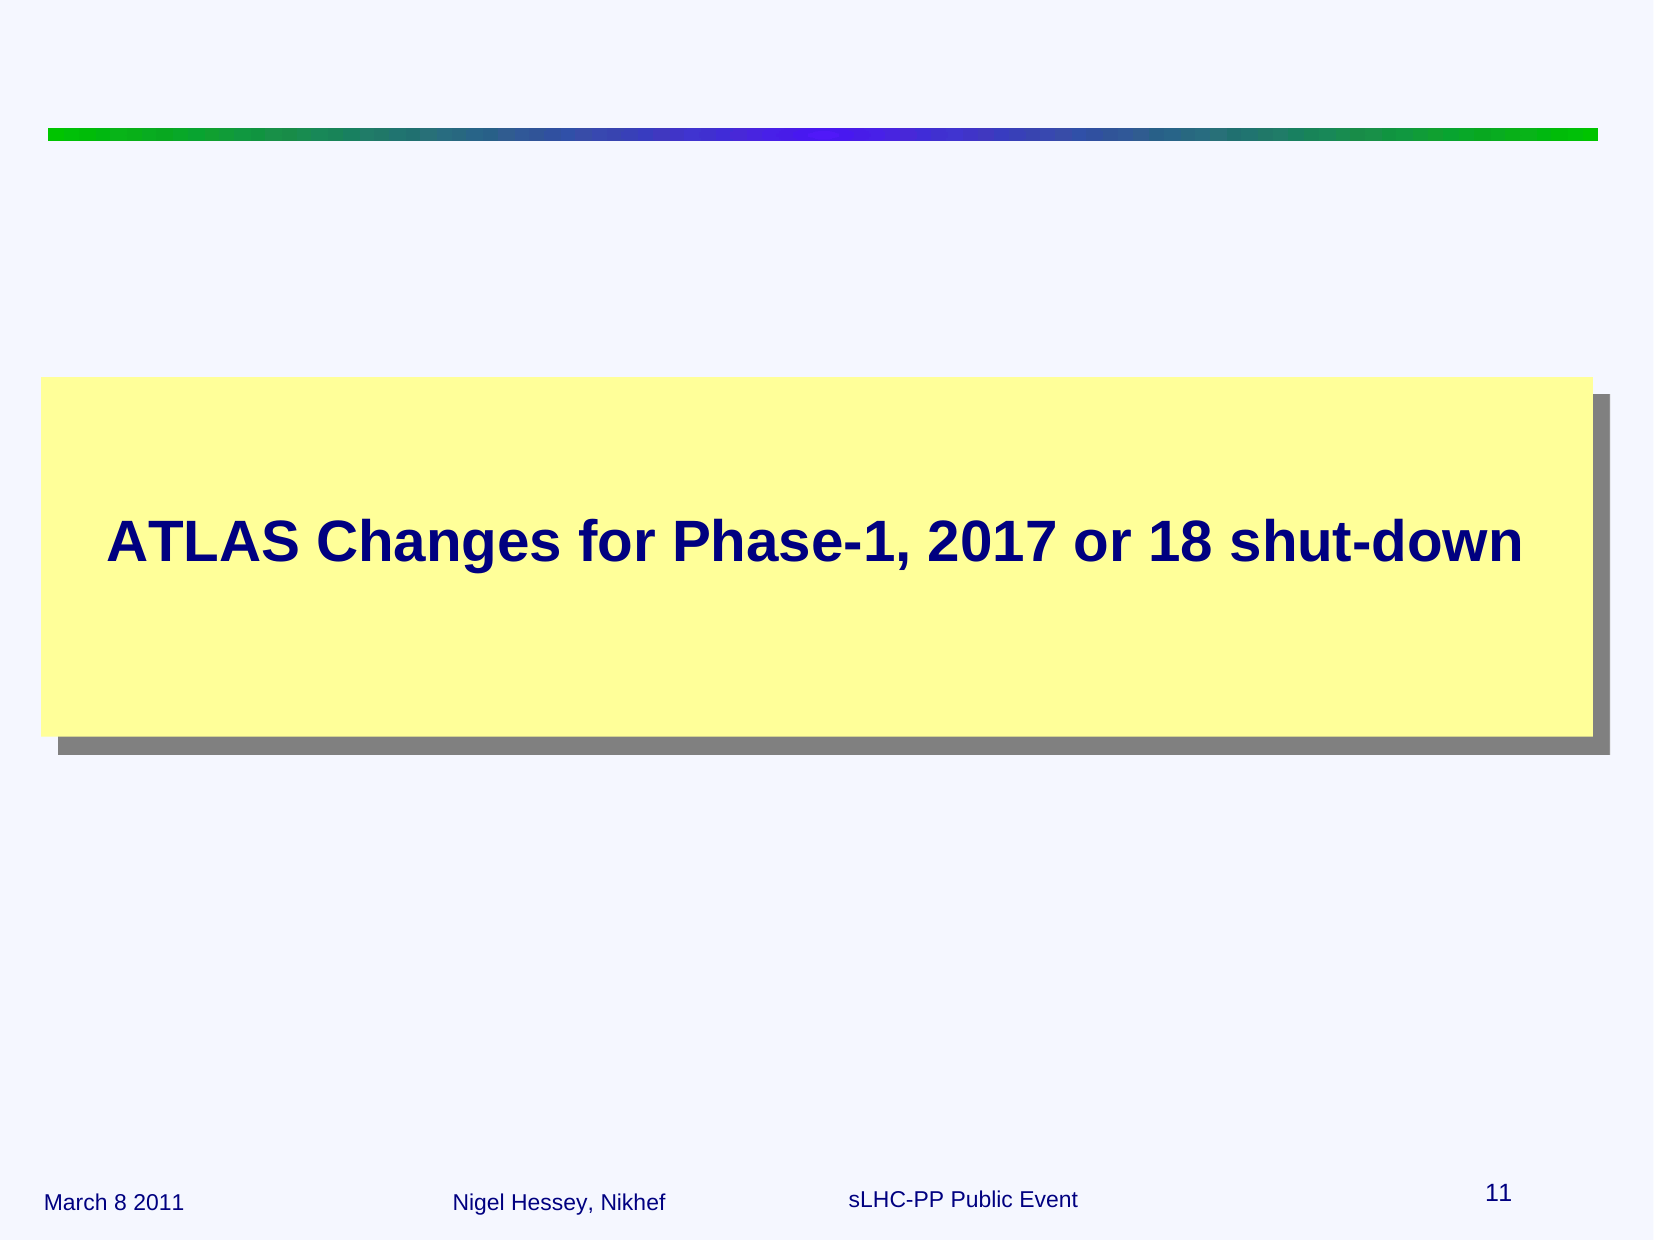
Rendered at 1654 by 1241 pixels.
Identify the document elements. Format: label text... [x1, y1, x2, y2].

picture [48, 128, 1598, 141]
text_box ATLAS Changes for Phase-1, 2017 or 18 shut-down [41, 377, 1593, 737]
